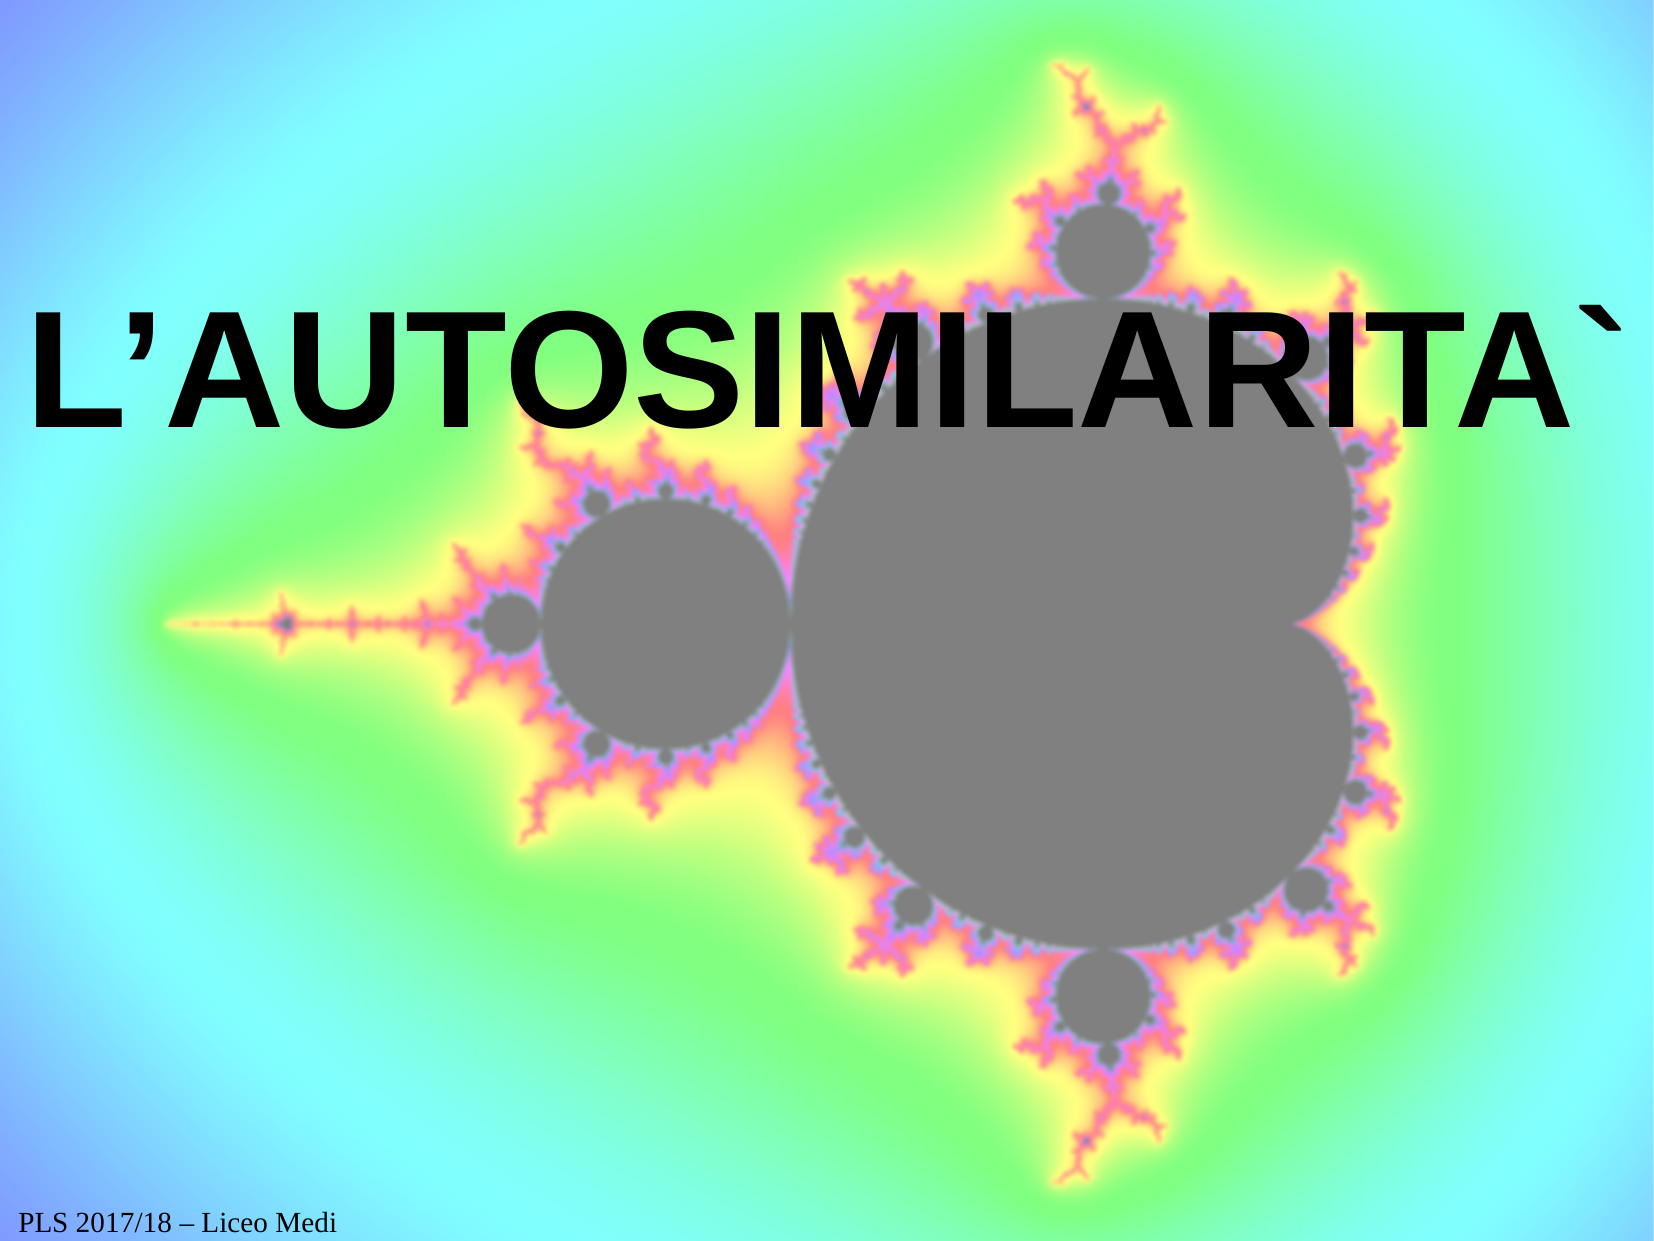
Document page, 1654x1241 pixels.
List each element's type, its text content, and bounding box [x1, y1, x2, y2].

text_box L’AUTOSIMILARITA` [6, 139, 1651, 601]
picture [0, 0, 1654, 1241]
